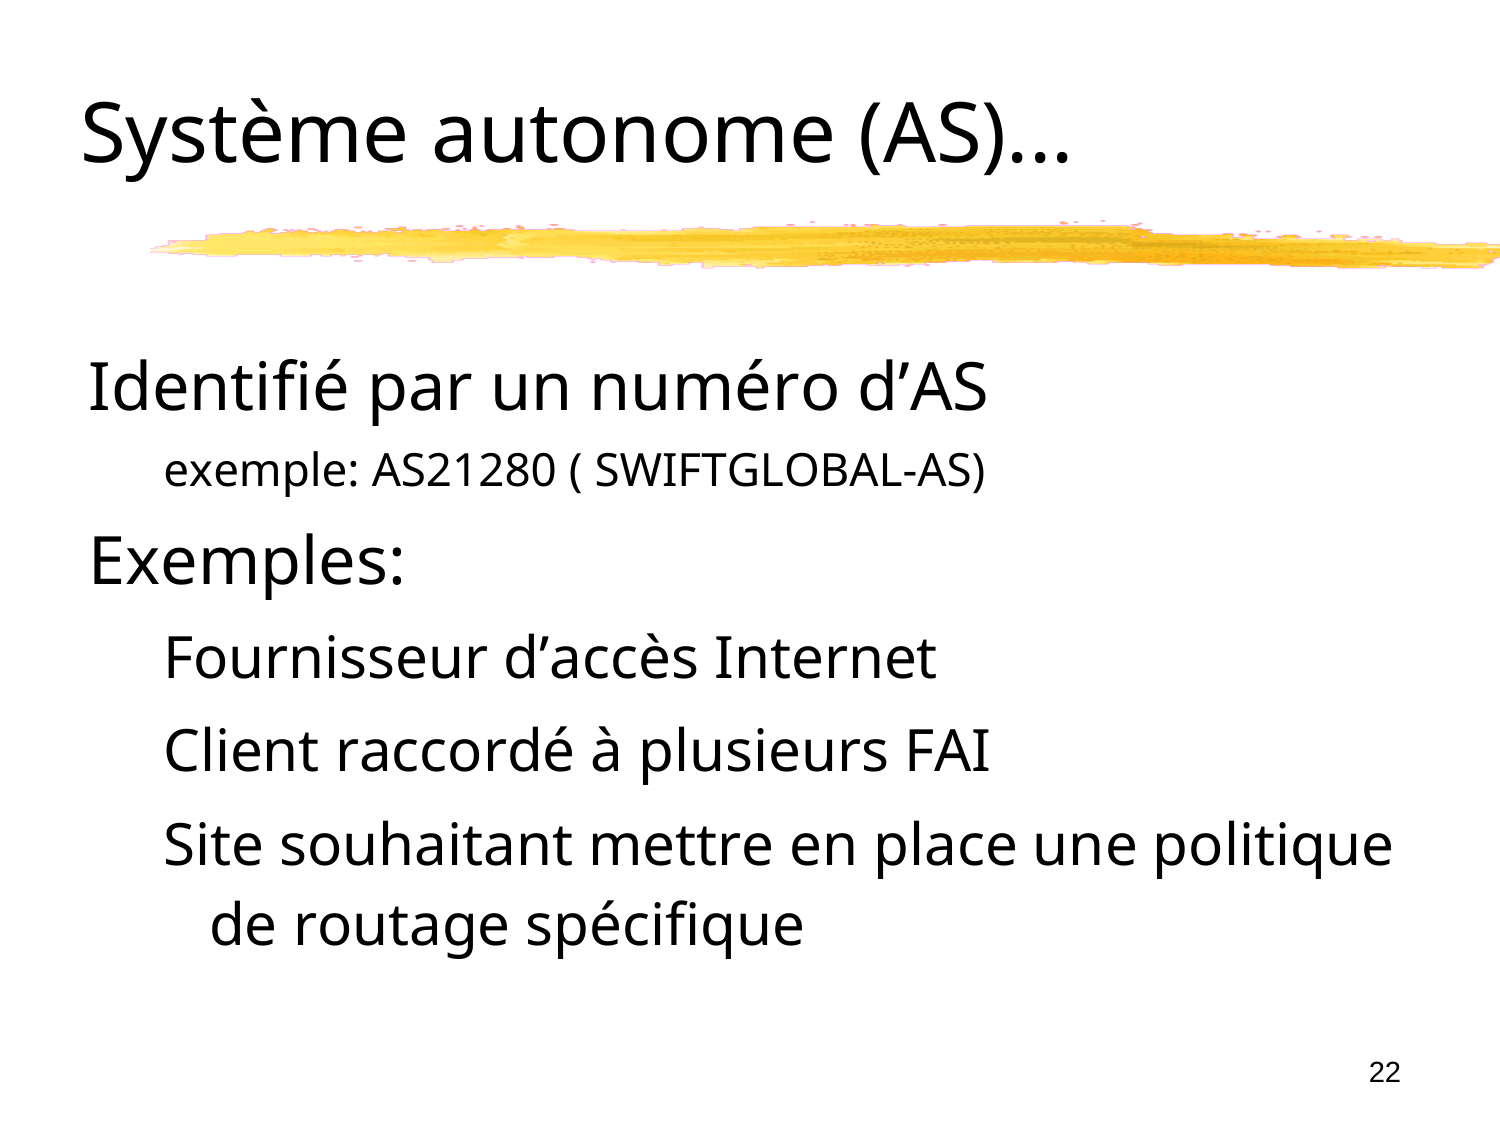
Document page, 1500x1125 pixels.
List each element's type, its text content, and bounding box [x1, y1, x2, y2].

list Identifié par un numéro d’AS exemple: AS21280 ( SWIFTGLOBAL-AS)‏ Exemples: Fournisseur d’accès Internet Client raccordé à plusieurs FAI Site souhaitant mettre en place une politique de routage spécifique [74, 309, 1417, 995]
picture [150, 215, 1500, 279]
text_box <number> [1104, 1021, 1416, 1097]
title Système autonome (AS)... [66, 37, 1342, 226]
